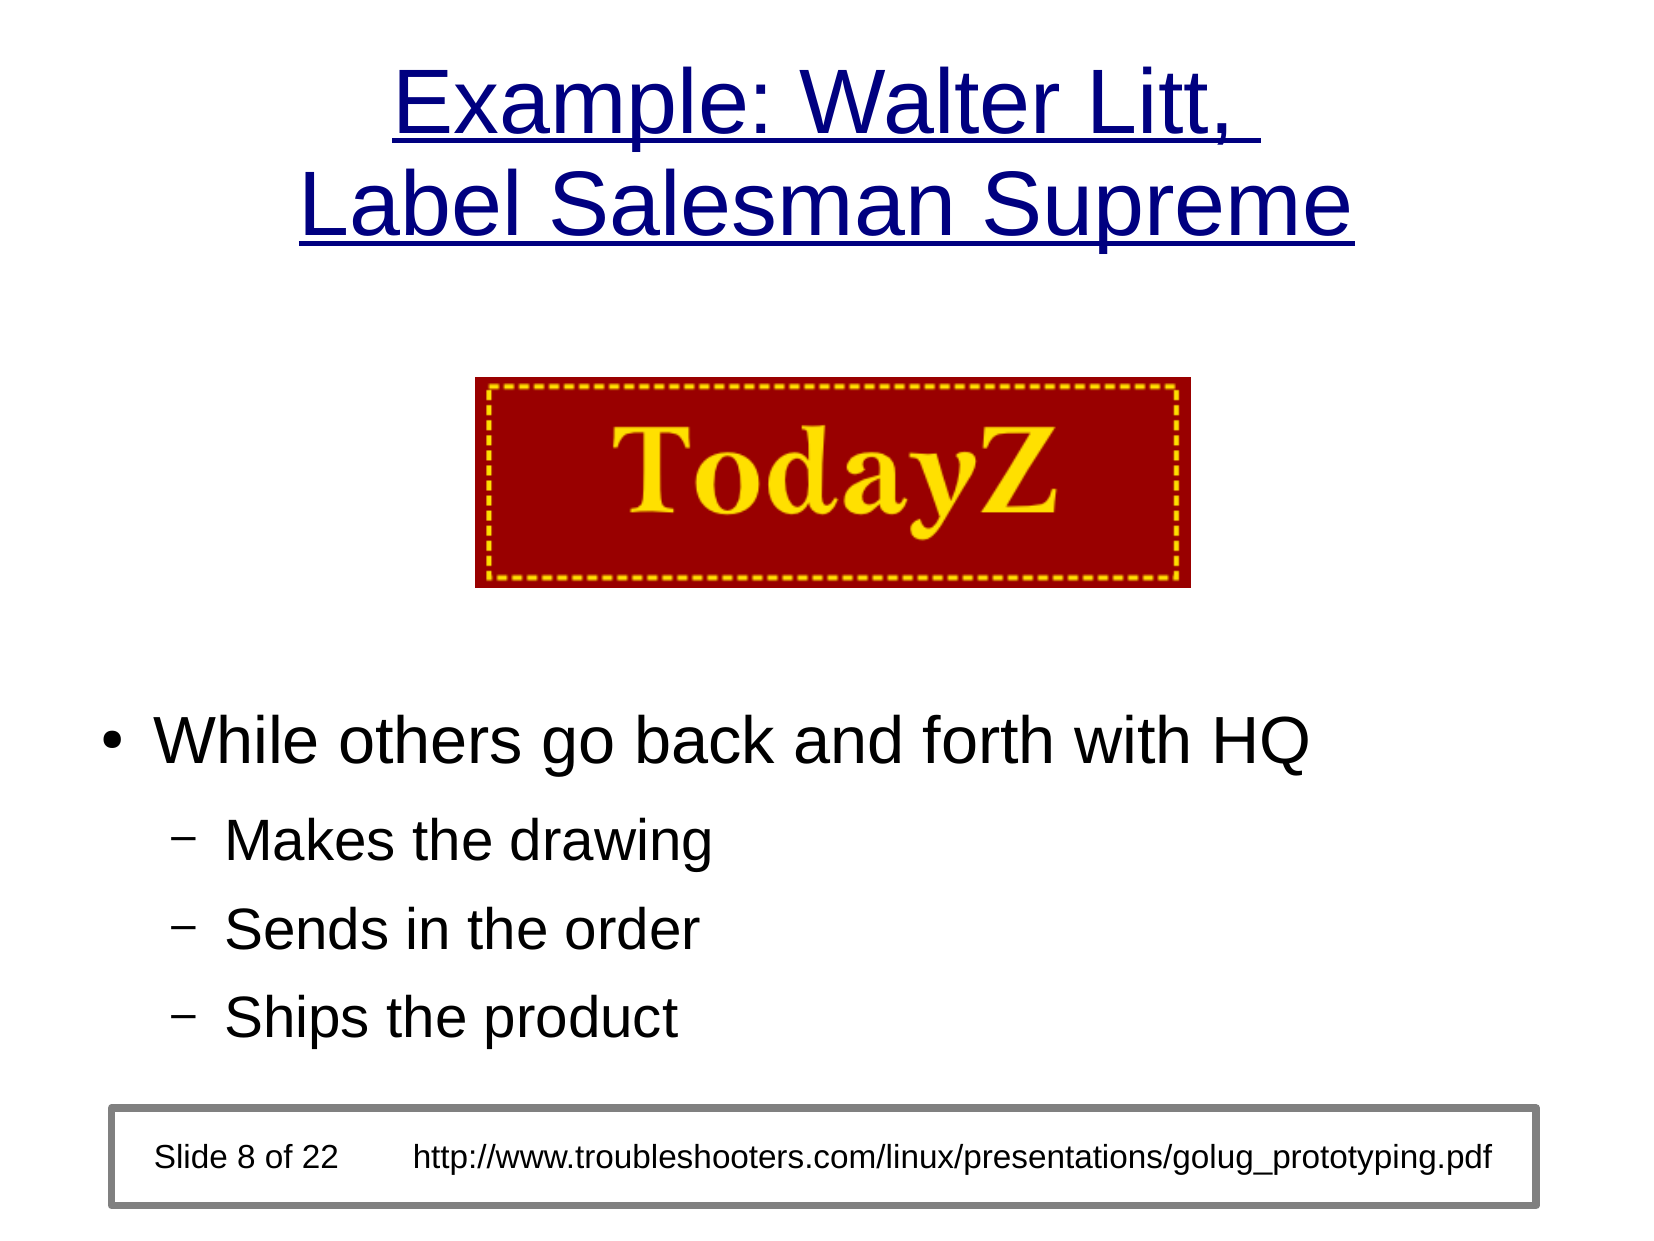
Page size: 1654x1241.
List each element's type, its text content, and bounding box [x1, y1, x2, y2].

title Example: Walter Litt, Label Salesman Supreme [82, 49, 1571, 257]
picture [475, 377, 1191, 588]
list While others go back and forth with HQ Makes the drawing Sends in the order Ships the product [82, 703, 1538, 1059]
text_box Slide <number> of 22 http://www.troubleshooters.com/linux/presentations/golug_prototyping.pdf [111, 1108, 1537, 1206]
